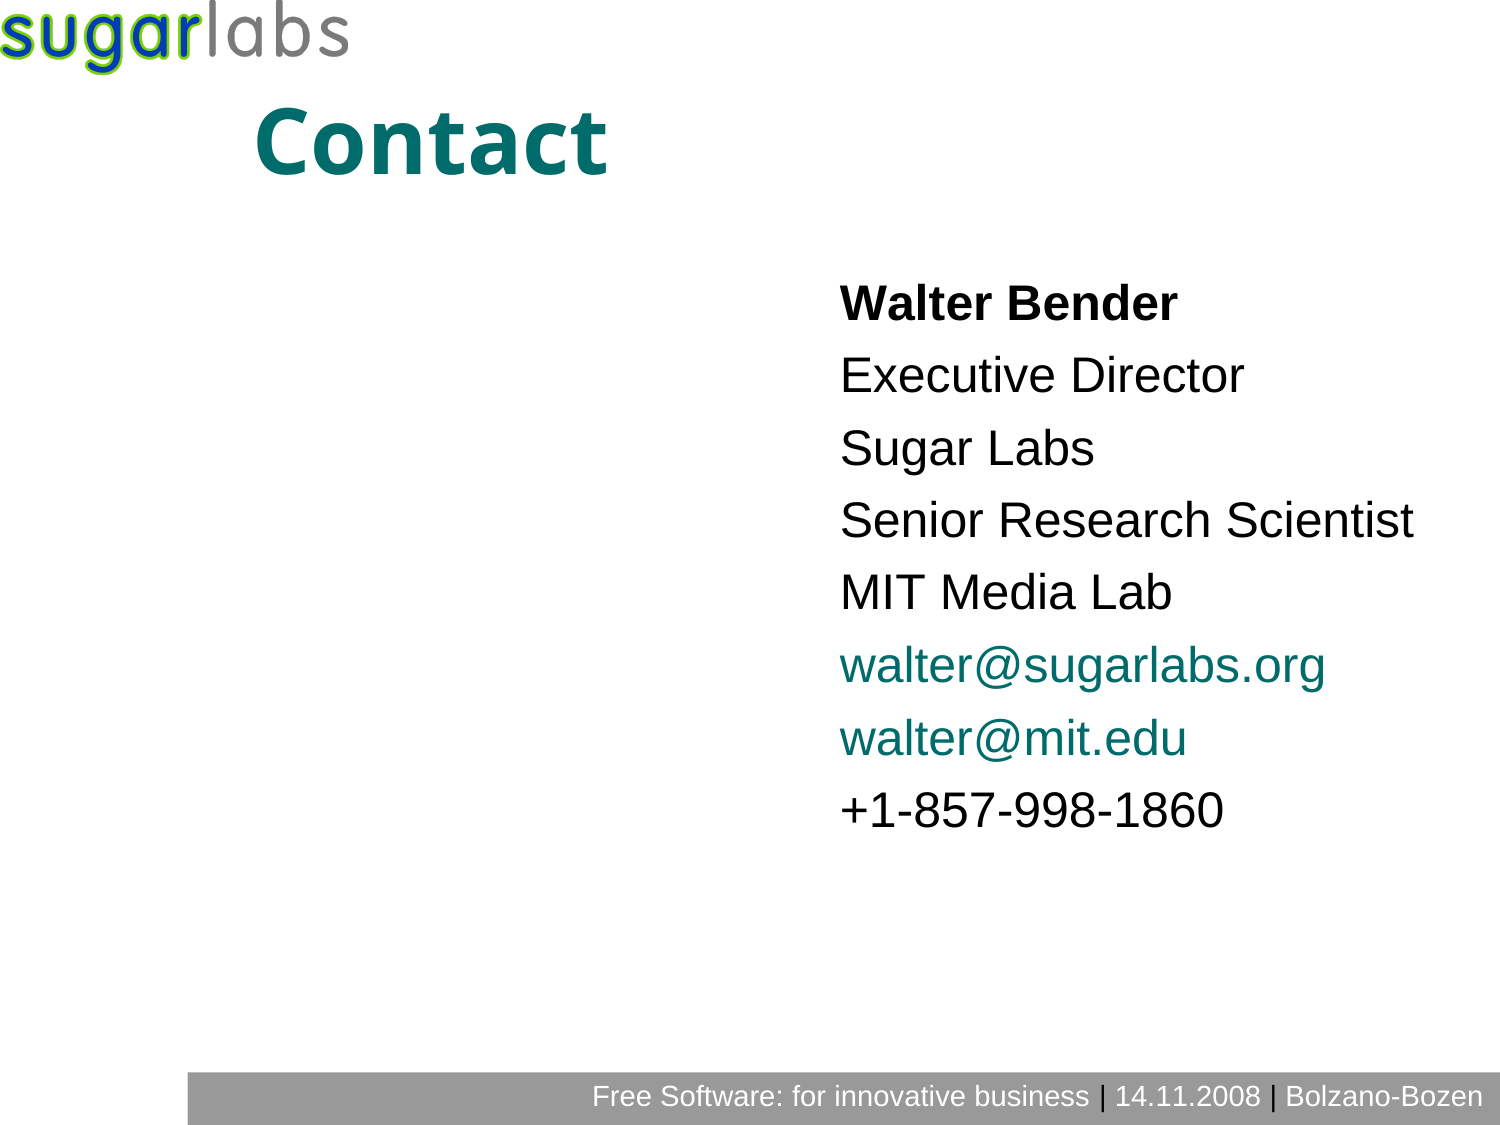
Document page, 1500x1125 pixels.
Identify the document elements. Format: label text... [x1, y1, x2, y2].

title Contact [237, 45, 1500, 233]
text_box Walter Bender Executive Director Sugar Labs Senior Research Scientist MIT Media Lab walter@sugarlabs.org walter@mit.edu +1-857-998-1860 [824, 262, 1463, 1005]
picture [0, 0, 348, 75]
